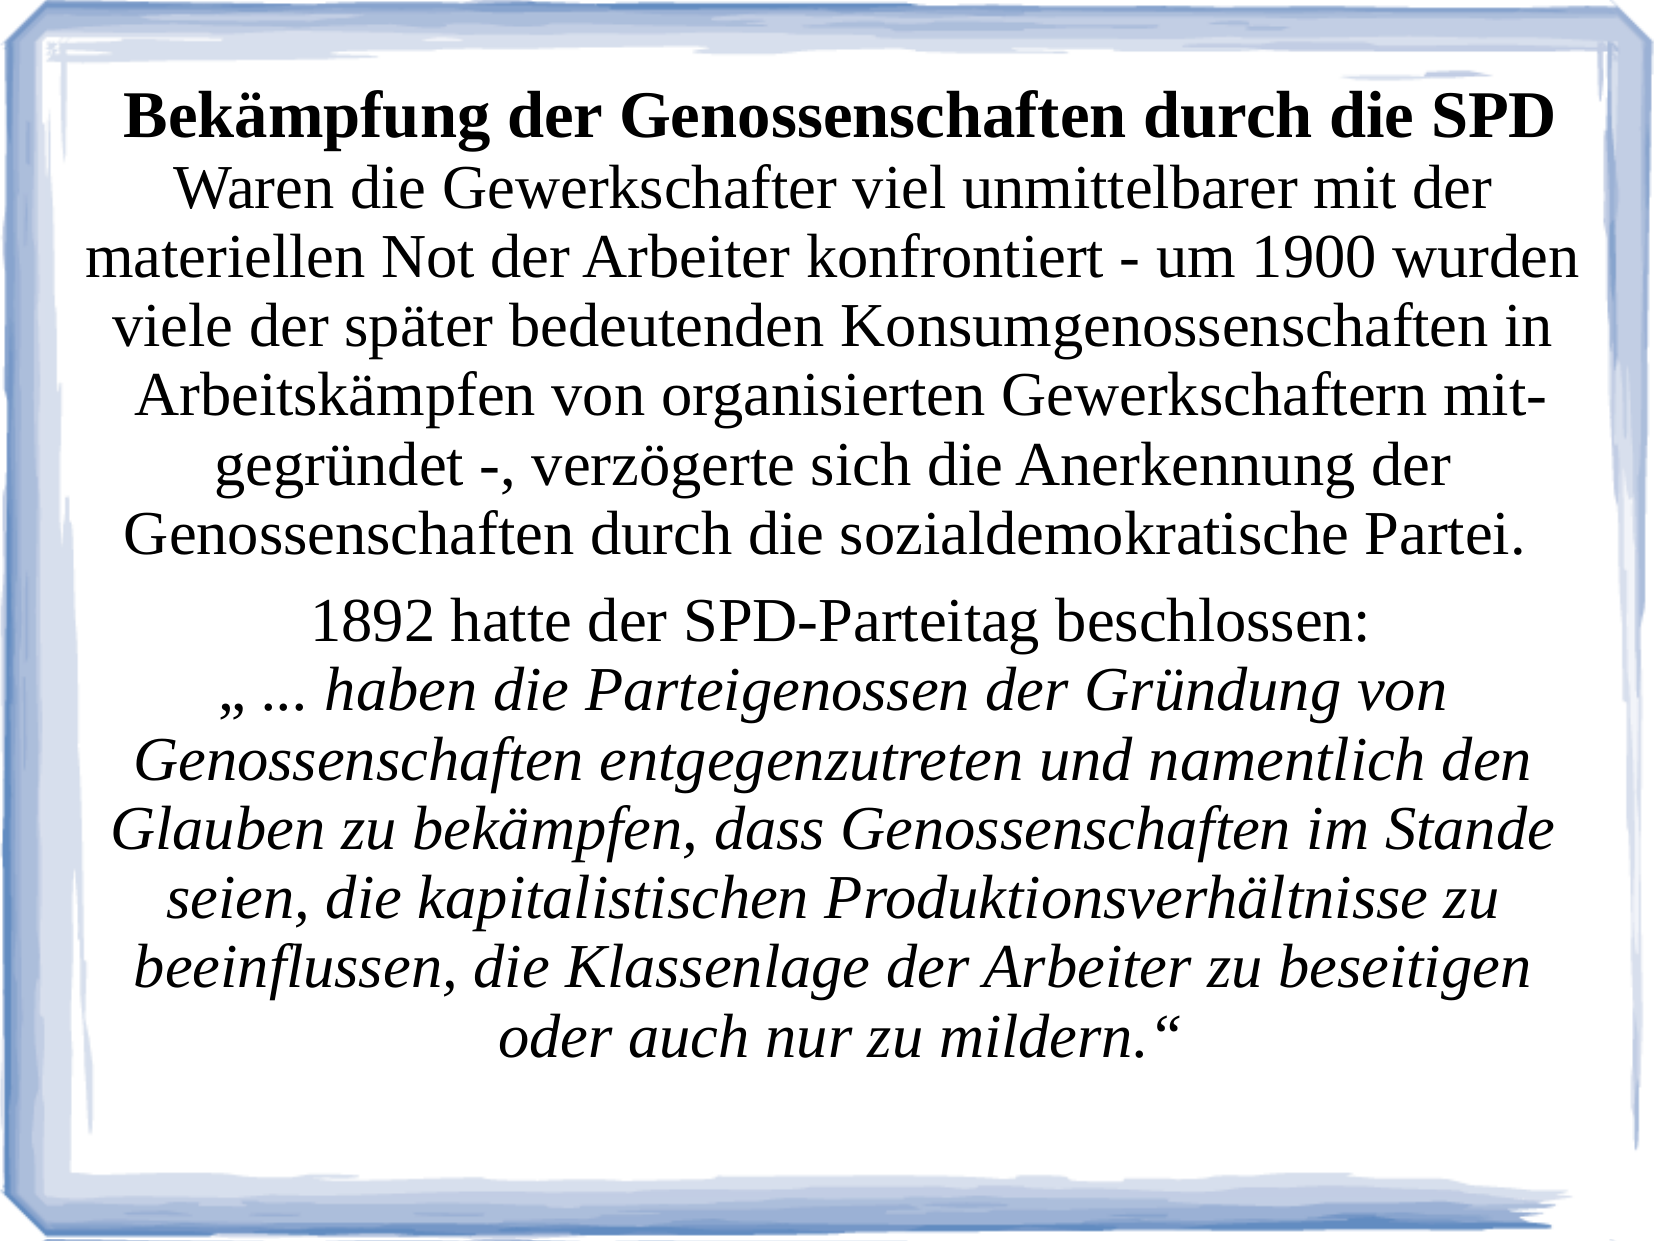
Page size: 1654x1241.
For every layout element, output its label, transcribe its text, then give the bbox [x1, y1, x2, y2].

text_box Bekämpfung der Genossenschaften durch die SPD Waren die Gewerkschafter viel unmittelbarer mit der materiellen Not der Arbeiter konfrontiert - um 1900 wurden viele der später bedeutenden Konsumgenossenschaften in Arbeitskämpfen von organisierten Gewerkschaftern mit- gegründet -, verzögerte sich die Anerkennung der Genossenschaften durch die sozialdemokratische Partei. 1892 hatte der SPD-Parteitag beschlossen: „ ... haben die Parteigenossen der Gründung von Genossenschaften entgegenzutreten und namentlich den Glauben zu bekämpfen, dass Genossenschaften im Stande seien, die kapitalistischen Produktionsverhältnisse zu beeinflussen, die Klassenlage der Arbeiter zu beseitigen oder auch nur zu mildern.“ [70, 70, 1616, 1078]
picture [0, 0, 1654, 1241]
